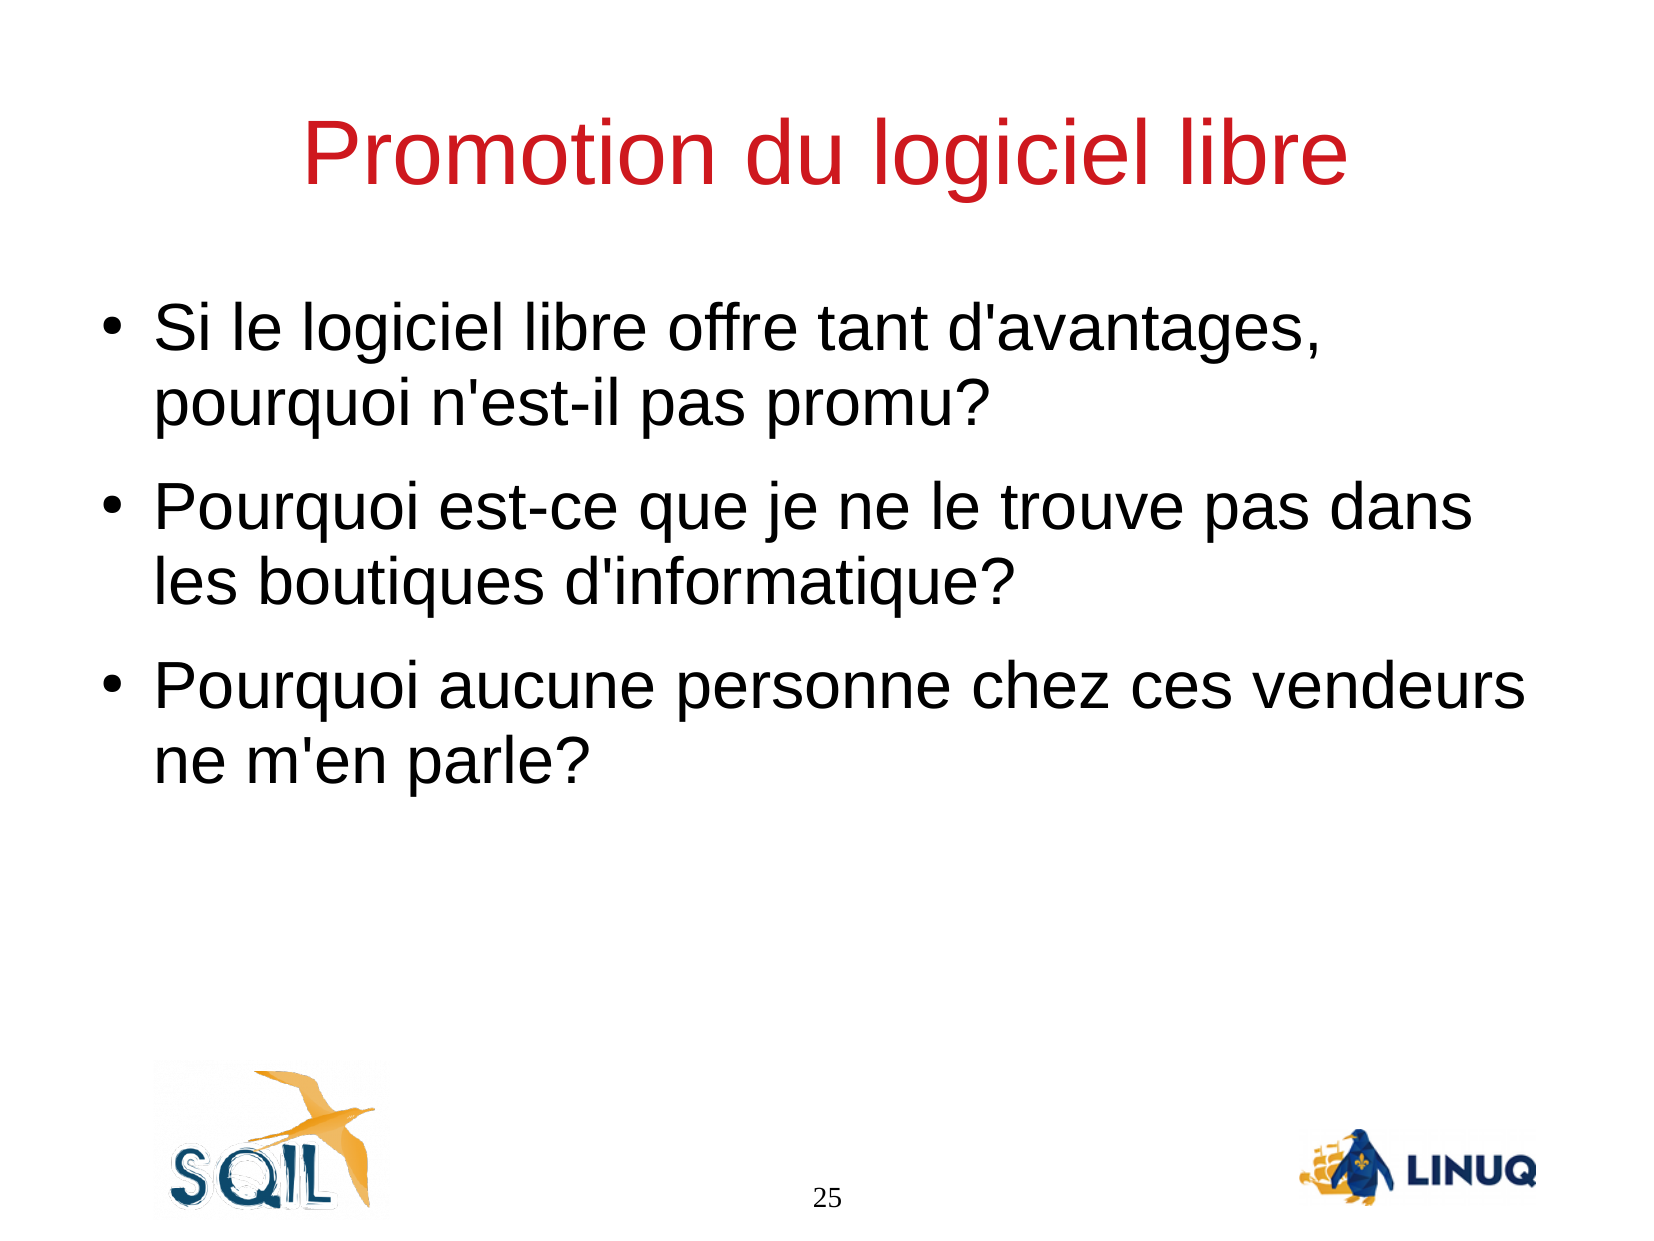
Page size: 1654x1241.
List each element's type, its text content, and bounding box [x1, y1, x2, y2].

picture [1299, 1129, 1536, 1206]
list Si le logiciel libre offre tant d'avantages, pourquoi n'est-il pas promu? Pourquoi est-ce que je ne le trouve pas dans les boutiques d'informatique? Pourquoi aucune personne chez ces vendeurs ne m'en parle? [82, 290, 1571, 1010]
title Promotion du logiciel libre [82, 49, 1571, 257]
picture [153, 1060, 390, 1220]
